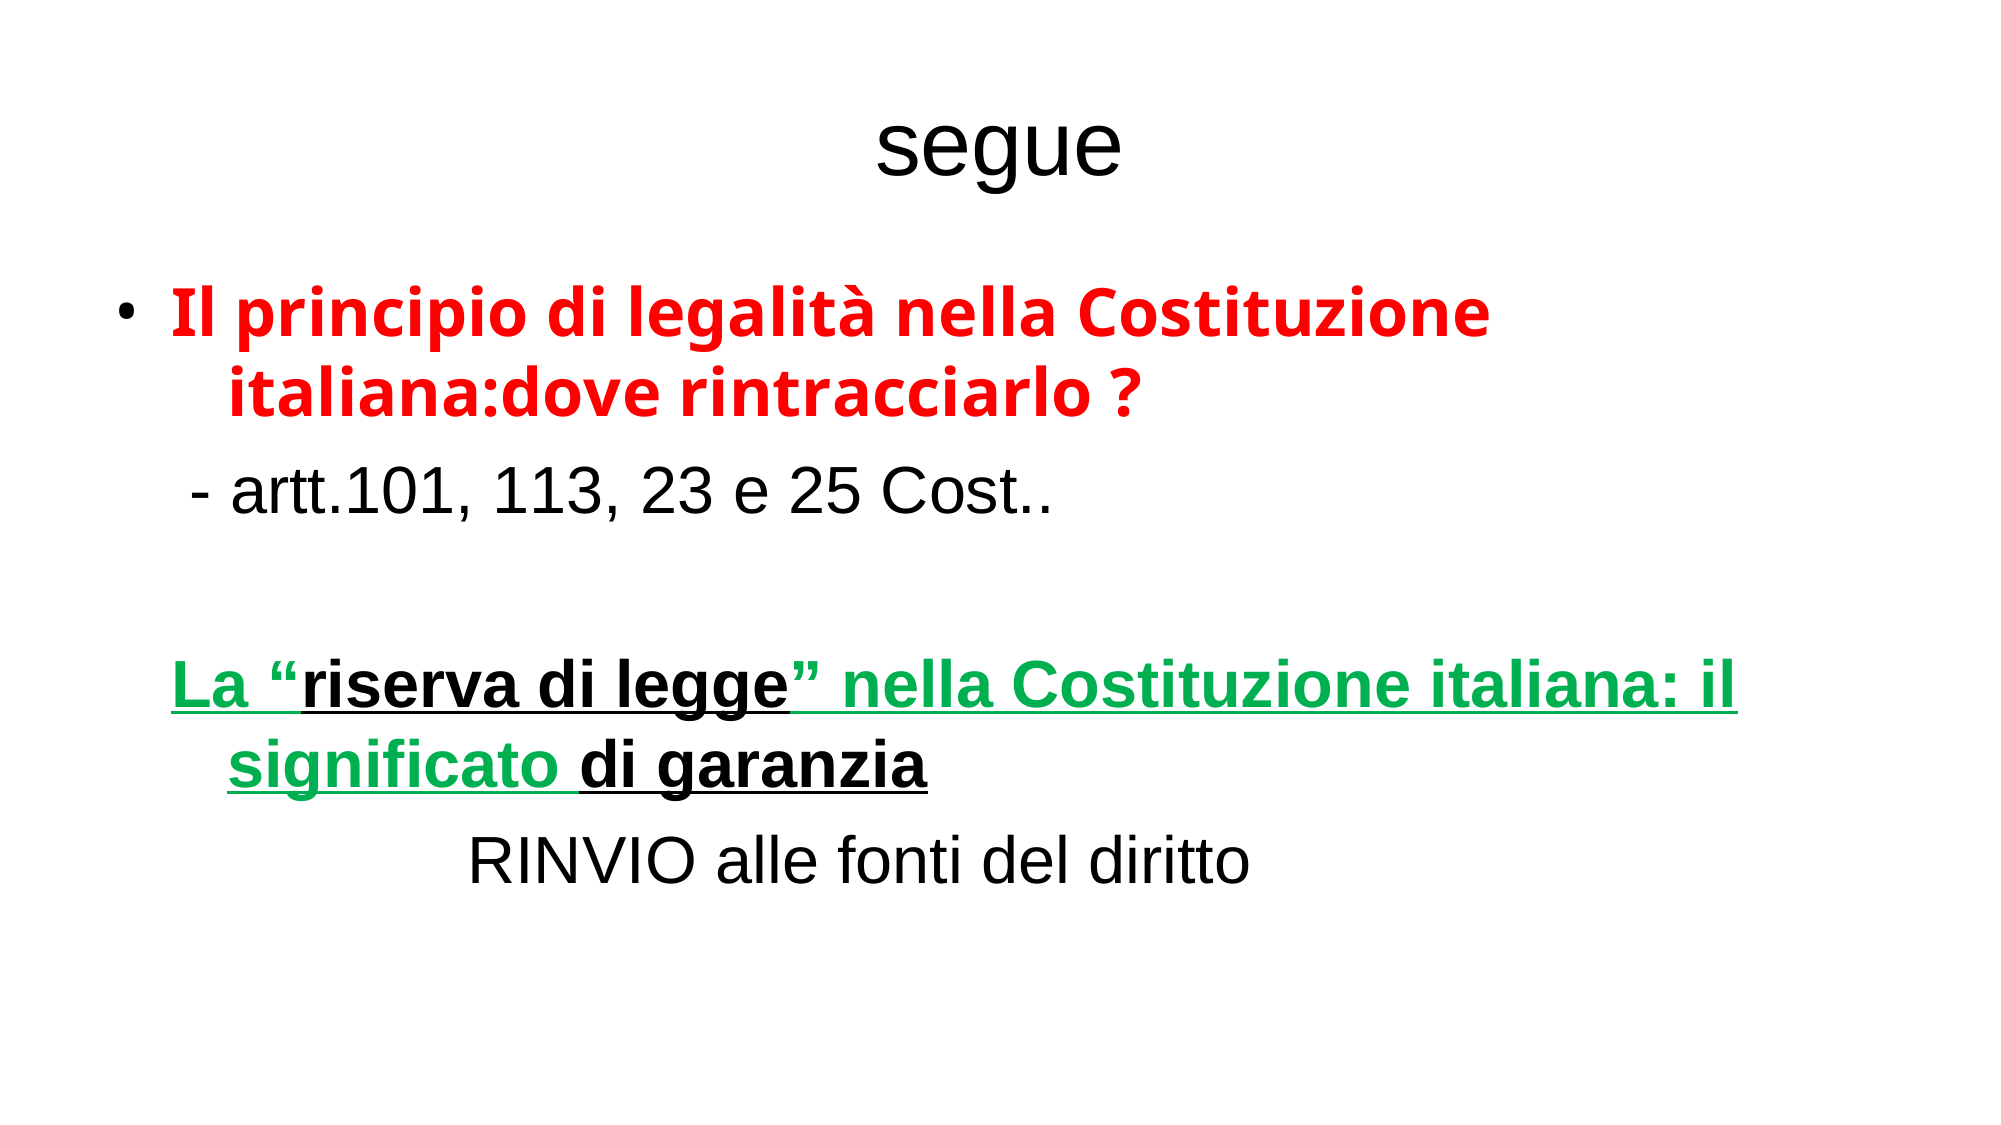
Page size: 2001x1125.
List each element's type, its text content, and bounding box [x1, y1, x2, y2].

title segue [99, 45, 1900, 233]
list Il principio di legalità nella Costituzione italiana:dove rintracciarlo ? - artt.101, 113, 23 e 25 Cost.. La “riserva di legge” nella Costituzione italiana: il significato di garanzia RINVIO alle fonti del diritto [99, 262, 1900, 1005]
